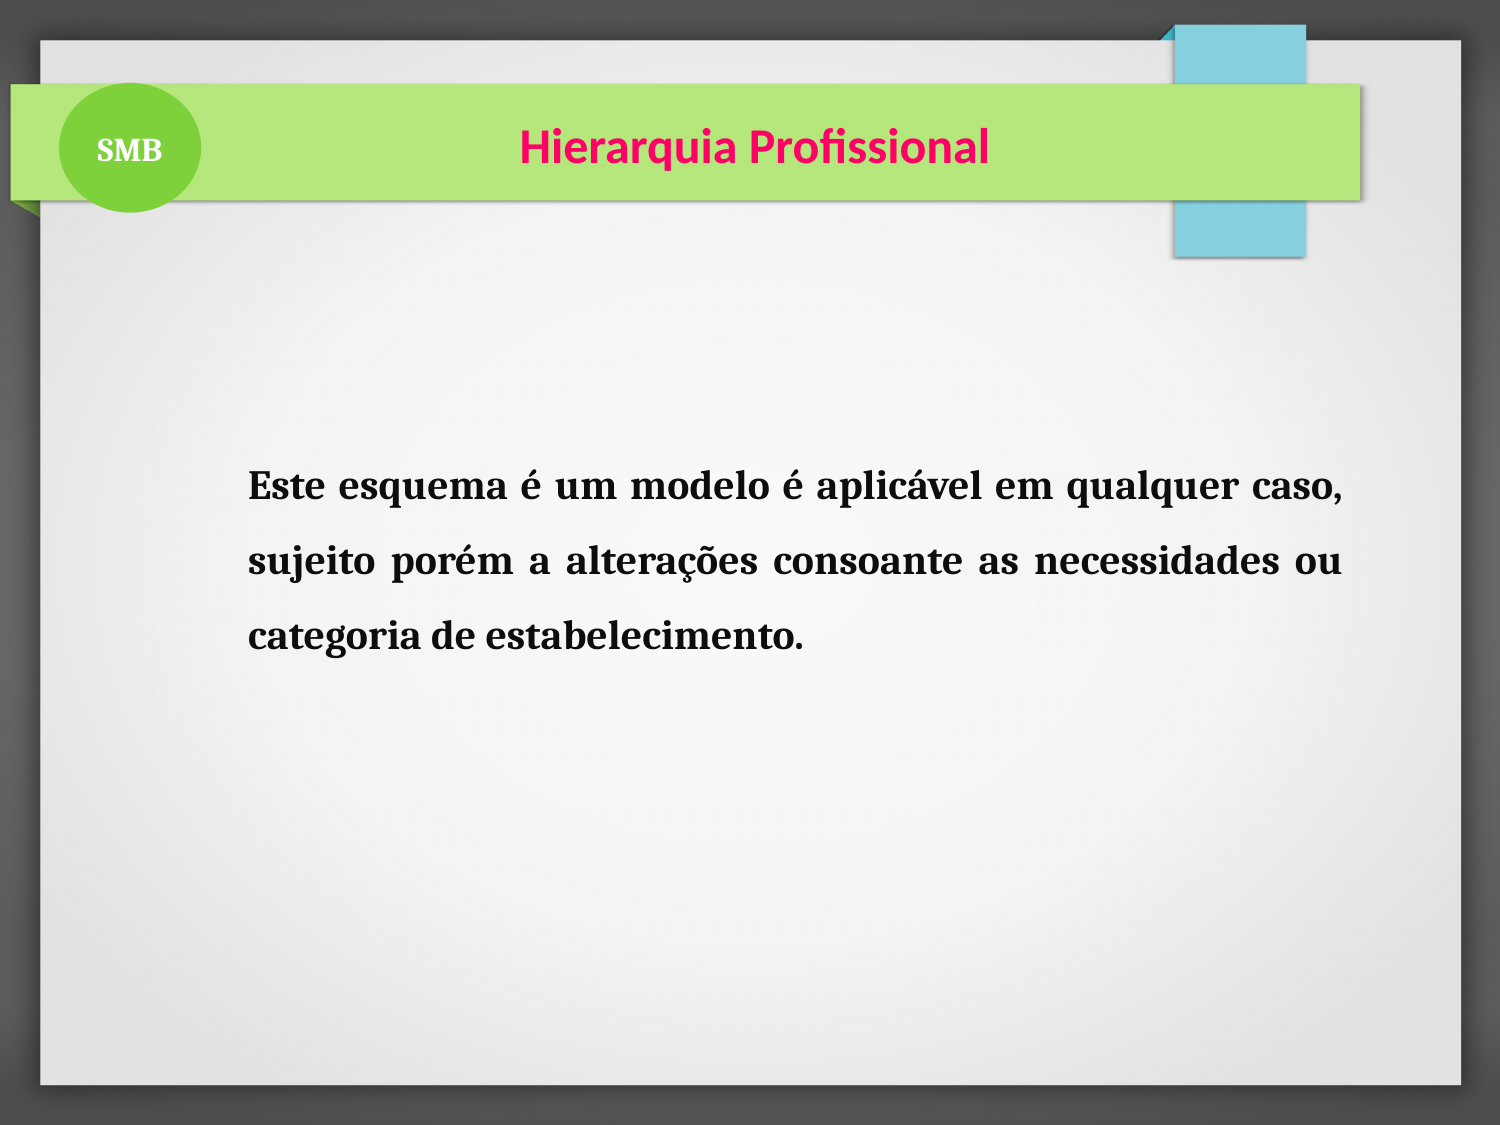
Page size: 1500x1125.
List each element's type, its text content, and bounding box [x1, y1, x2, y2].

text_box SMB [59, 82, 202, 213]
text_box Hierarquia Profissional [224, 106, 1288, 182]
picture [0, 0, 1500, 1125]
text_box Este esquema é um modelo é aplicável em qualquer caso, sujeito porém a alterações consoante as necessidades ou categoria de estabelecimento. [233, 425, 1359, 665]
